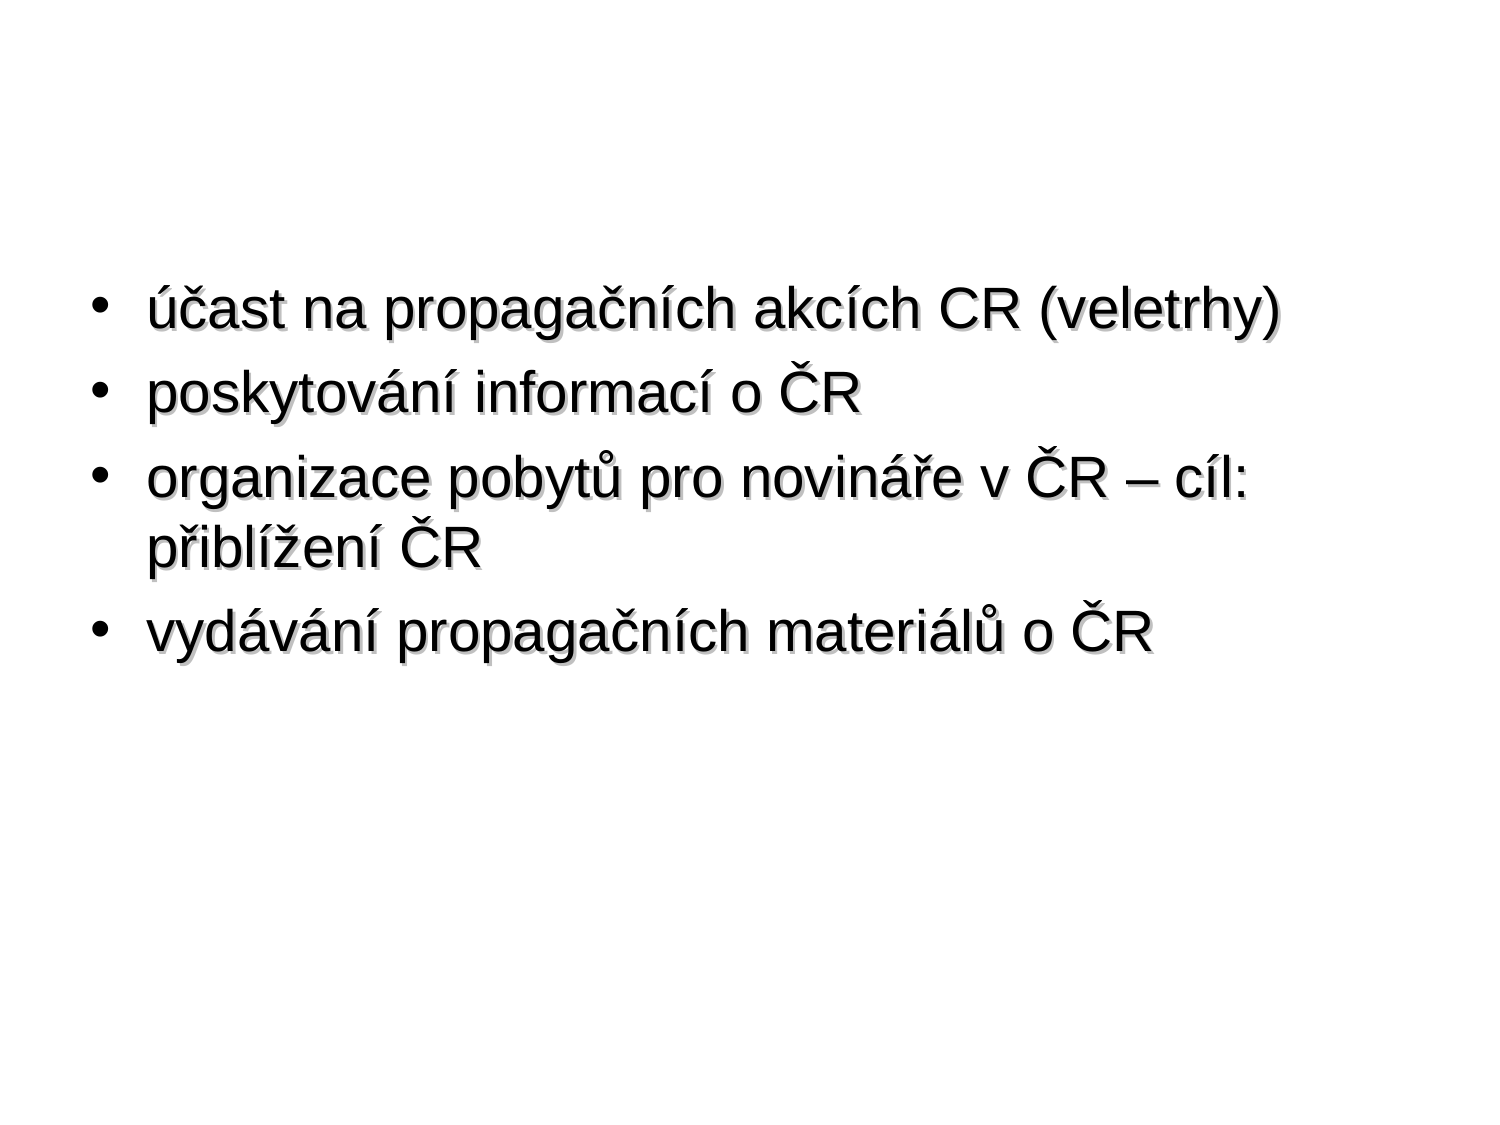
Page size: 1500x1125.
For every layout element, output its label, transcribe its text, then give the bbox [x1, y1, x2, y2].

list účast na propagačních akcích CR (veletrhy) poskytování informací o ČR organizace pobytů pro novináře v ČR – cíl: přiblížení ČR vydávání propagačních materiálů o ČR [75, 262, 1426, 1006]
